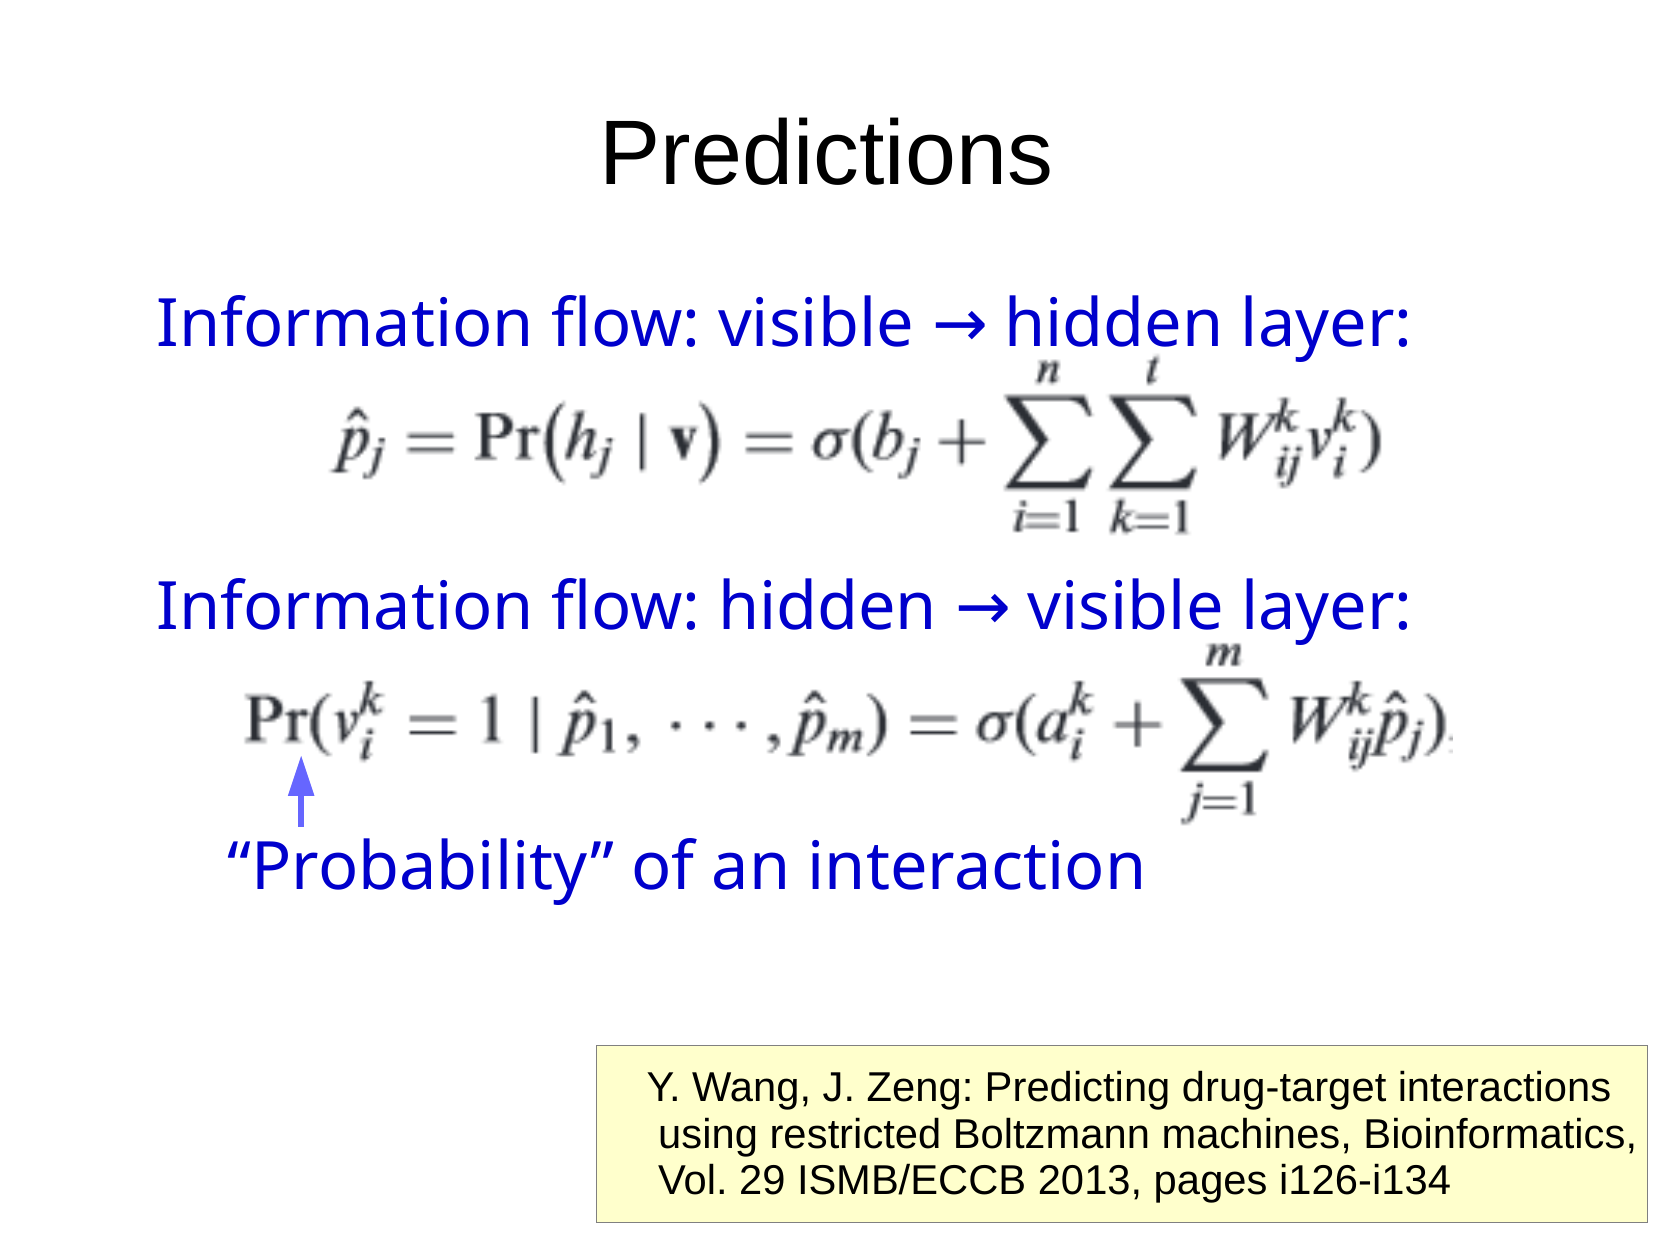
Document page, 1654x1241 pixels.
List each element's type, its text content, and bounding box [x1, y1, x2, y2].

picture [221, 390, 1453, 550]
text_box Information flow: visible → hidden layer: [141, 267, 1455, 390]
text_box Information flow: hidden → visible layer: [141, 550, 1455, 674]
text_box “Probability” of an interaction [212, 810, 1219, 934]
text_box Y. Wang, J. Zeng: Predicting drug-target interactions using restricted Boltzmann machines, Bioinformatics, Vol. 29 ISMB/ECCB 2013, pages i126-i134 [596, 1045, 1648, 1223]
picture [221, 674, 1453, 863]
title Predictions [82, 49, 1571, 257]
